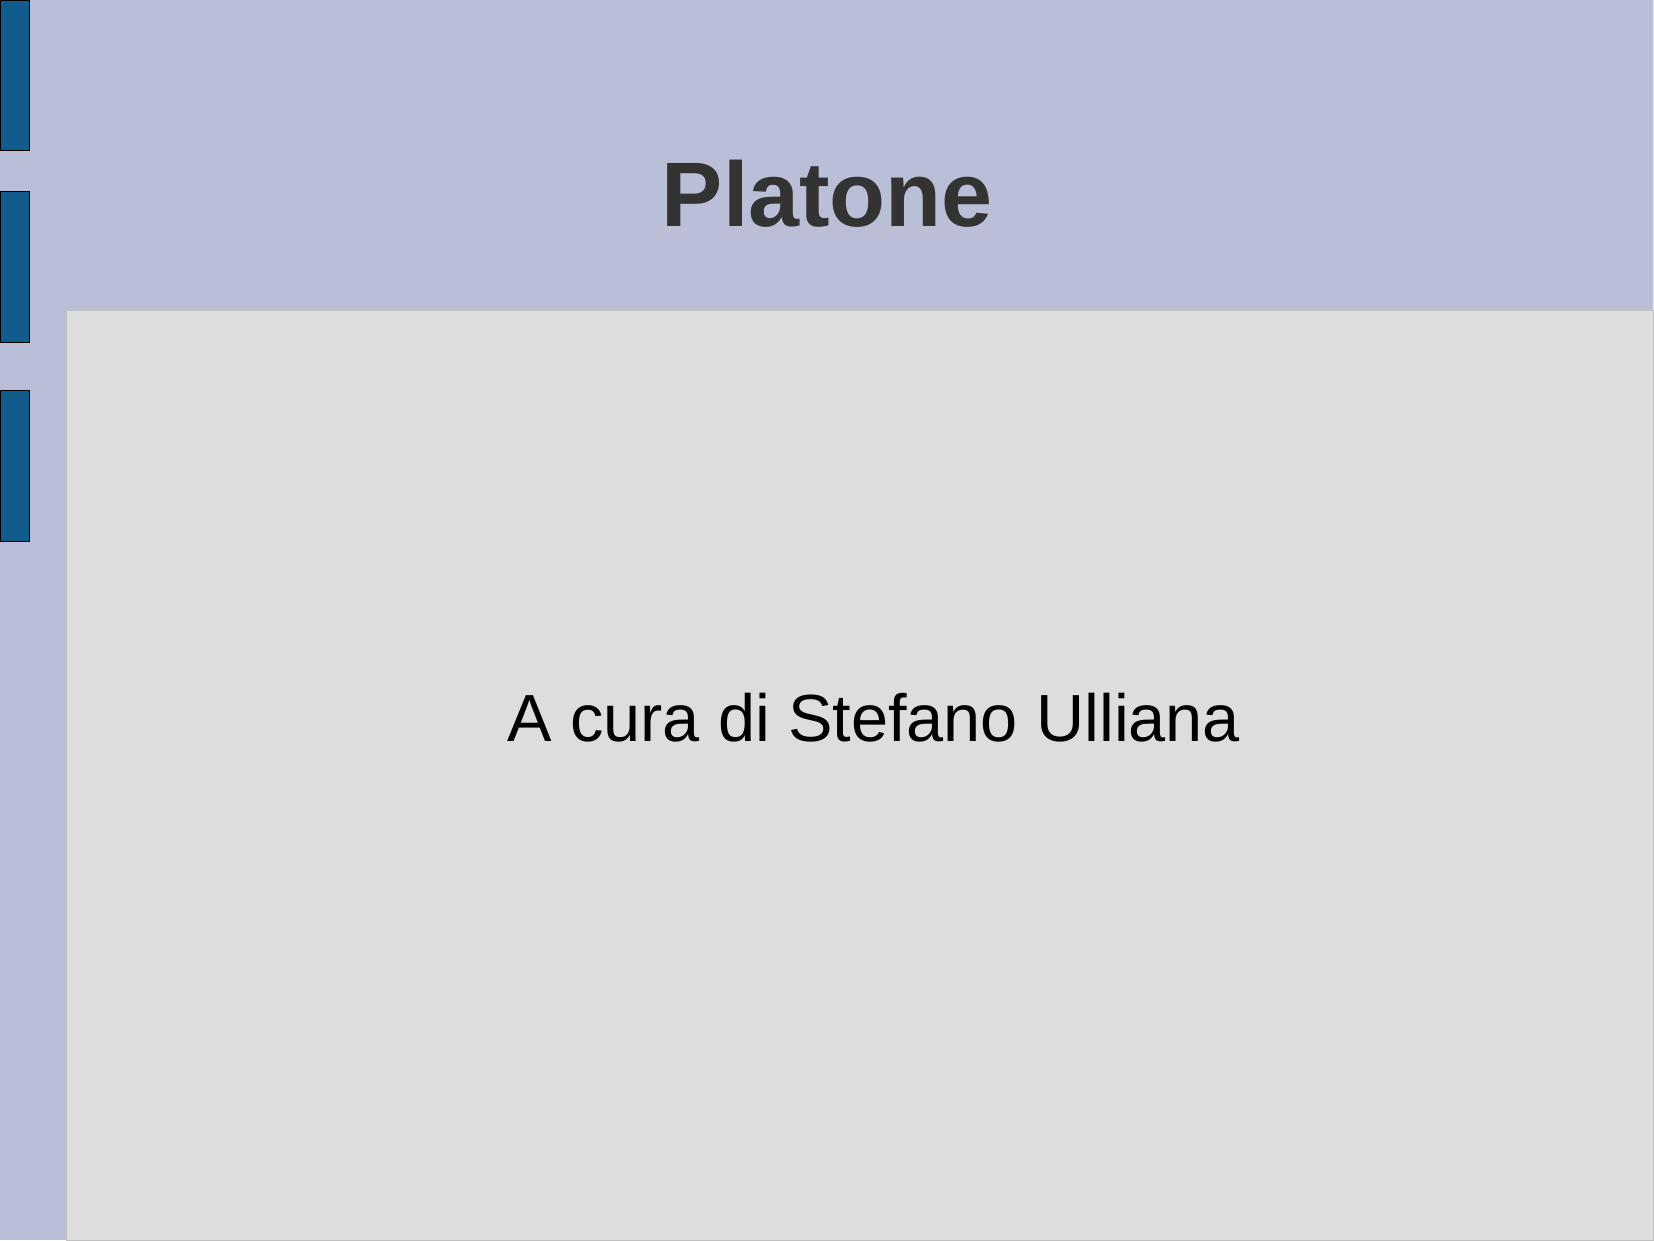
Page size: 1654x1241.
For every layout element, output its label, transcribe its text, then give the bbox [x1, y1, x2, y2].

title Platone [121, 91, 1534, 299]
subtitle A cura di Stefano Ulliana [178, 364, 1570, 1147]
